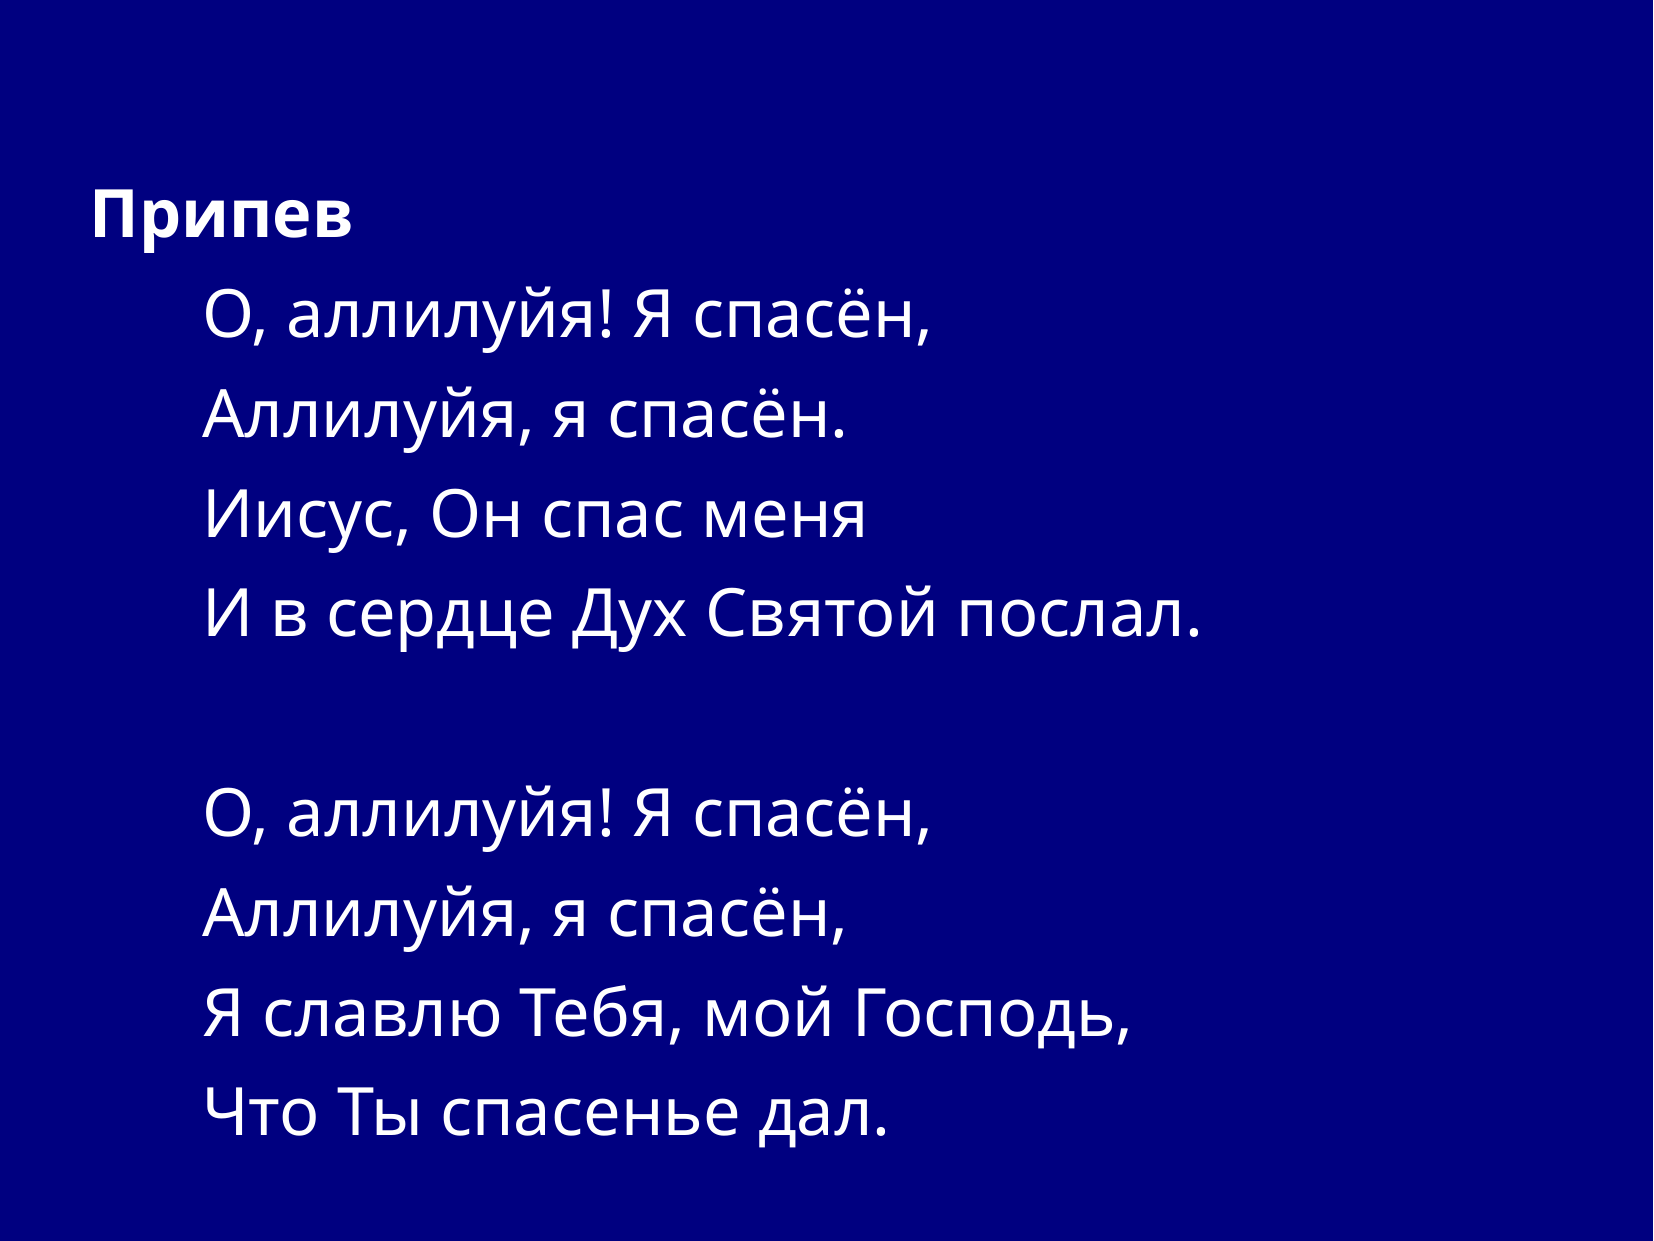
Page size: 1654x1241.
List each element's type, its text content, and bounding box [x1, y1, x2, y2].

text_box Припев О, аллилуйя! Я спасён, Аллилуйя, я спасён. Иисус, Он спас меня И в сердце Дух Святой послал. О, аллилуйя! Я спасён, Аллилуйя, я спасён, Я славлю Тебя, мой Господь, Что Ты спасенье дал. [75, 150, 1576, 1163]
